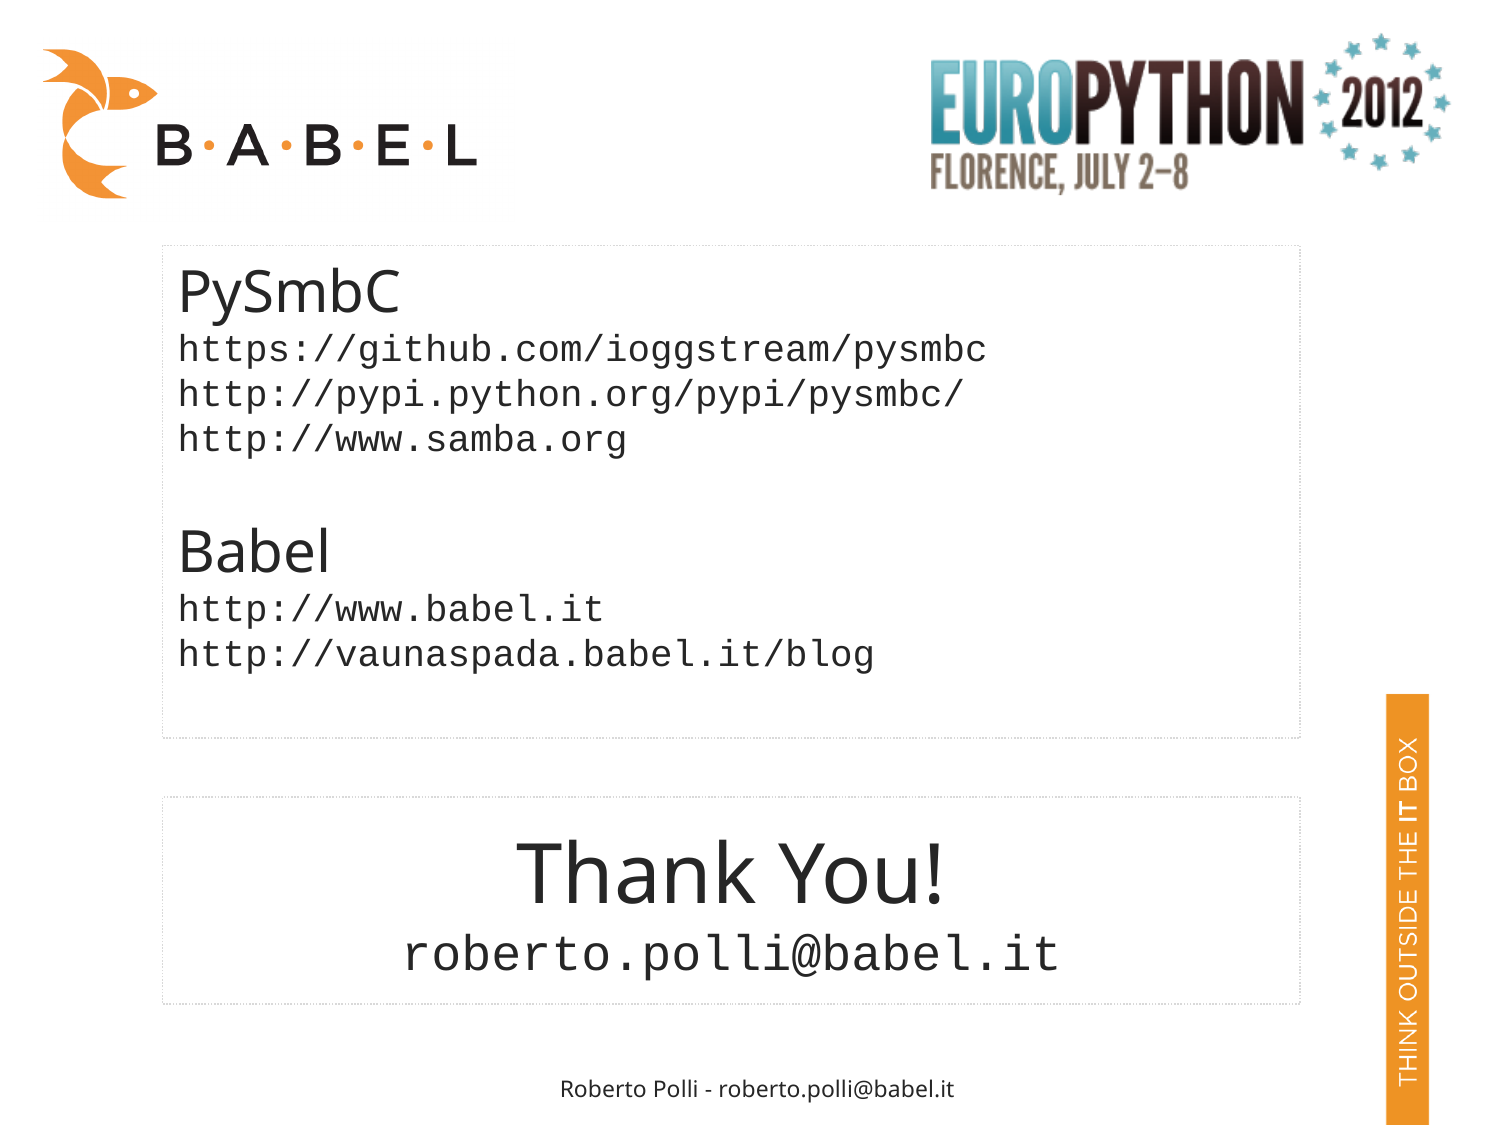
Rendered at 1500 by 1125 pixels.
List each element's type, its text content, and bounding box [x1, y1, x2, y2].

picture [1379, 687, 1434, 1125]
picture [931, 29, 1463, 207]
title PySmbC https://github.com/ioggstream/pysmbc http://pypi.python.org/pypi/pysmbc/ http://www.samba.org Babel http://www.babel.it http://vaunaspada.babel.it/blog [162, 245, 1300, 739]
title Thank You! roberto.polli@babel.it [162, 797, 1300, 1004]
picture [37, 37, 515, 222]
